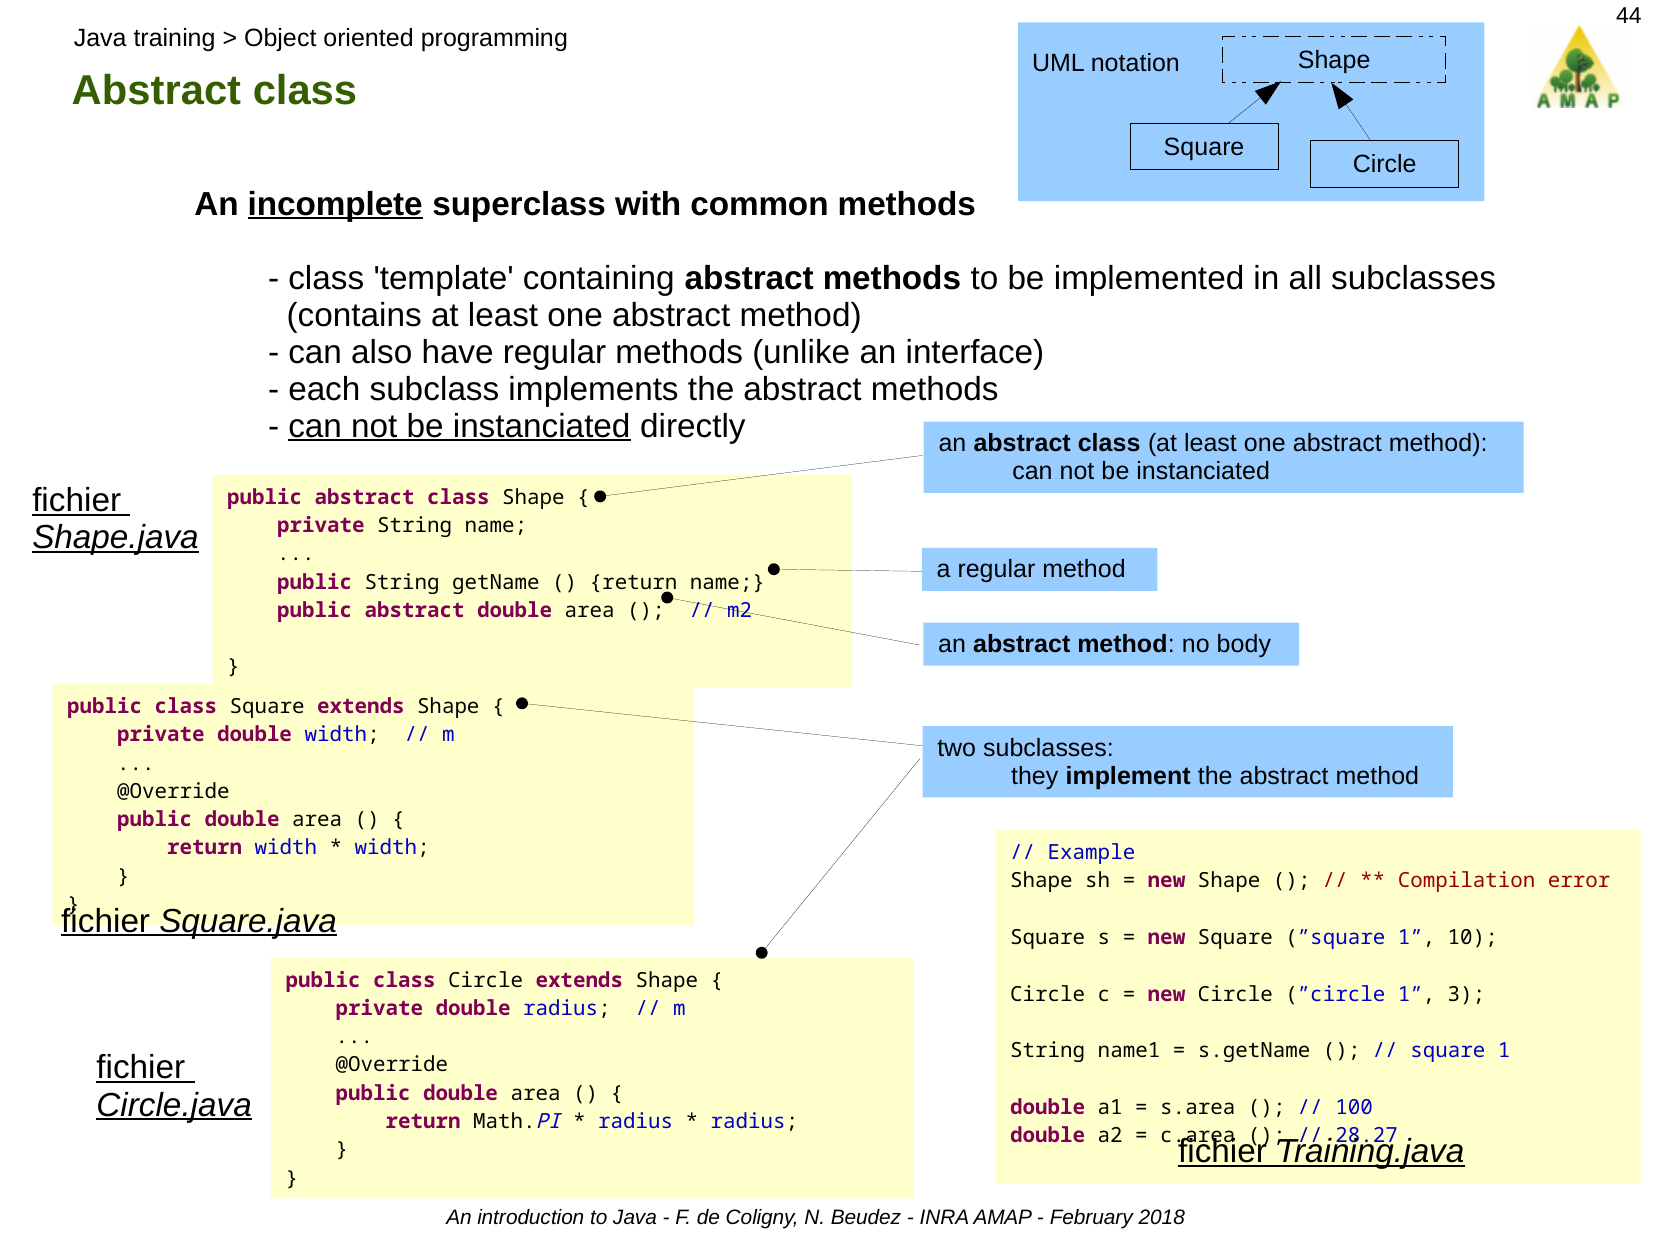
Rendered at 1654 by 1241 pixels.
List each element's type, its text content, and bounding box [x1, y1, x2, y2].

text_box [1017, 121, 1369, 177]
text_box Java training > Object oriented programming [59, 16, 1004, 60]
text_box Abstract class [56, 59, 1273, 121]
text_box an abstract class (at least one abstract method): can not be instanciated [923, 421, 1524, 493]
text_box public class Square extends Shape { private double width; // m ... @Override public double area () { return width * width; } } [52, 683, 695, 895]
text_box a regular method [921, 547, 1158, 591]
text_box UML notation [1000, 41, 1195, 85]
text_box fichier Circle.java [81, 1041, 276, 1131]
text_box Abstract class [1334, 59, 1513, 121]
text_box Circle [1310, 140, 1459, 188]
text_box fichier Square.java [46, 894, 376, 947]
text_box [1017, 22, 1485, 59]
text_box Shape [1222, 36, 1446, 83]
text_box Square [1130, 123, 1279, 170]
text_box fichier Training.java [1163, 1125, 1493, 1178]
text_box two subclasses: they implement the abstract method [922, 726, 1453, 798]
text_box [1359, 121, 1485, 177]
text_box An incomplete superclass with common methods - class 'template' containing abstract methods to be implemented in all subclasses (contains at least one abstract method) - can also have regular methods (unlike an interface) - each subclass implements the abstract methods - can not be instanciated directly [179, 177, 1578, 452]
text_box Abstract class [1233, 83, 1356, 121]
text_box public abstract class Shape { private String name; ... public String getName () {return name;} public abstract double area (); // m2 } [212, 474, 852, 661]
picture [1533, 25, 1627, 108]
text_box // Example Shape sh = new Shape (); // ** Compilation error Square s = new Square (”square 1”, 10); Circle c = new Circle (”circle 1”, 3); String name1 = s.getName (); // square 1 double a1 = s.area (); // 100 double a2 = c.area (); // 28.27 [995, 829, 1641, 1139]
text_box an abstract method: no body [923, 622, 1300, 666]
text_box fichier Shape.java [17, 474, 231, 564]
text_box public class Circle extends Shape { private double radius; // m ... @Override public double area () { return Math.PI * radius * radius; } } [270, 957, 913, 1169]
